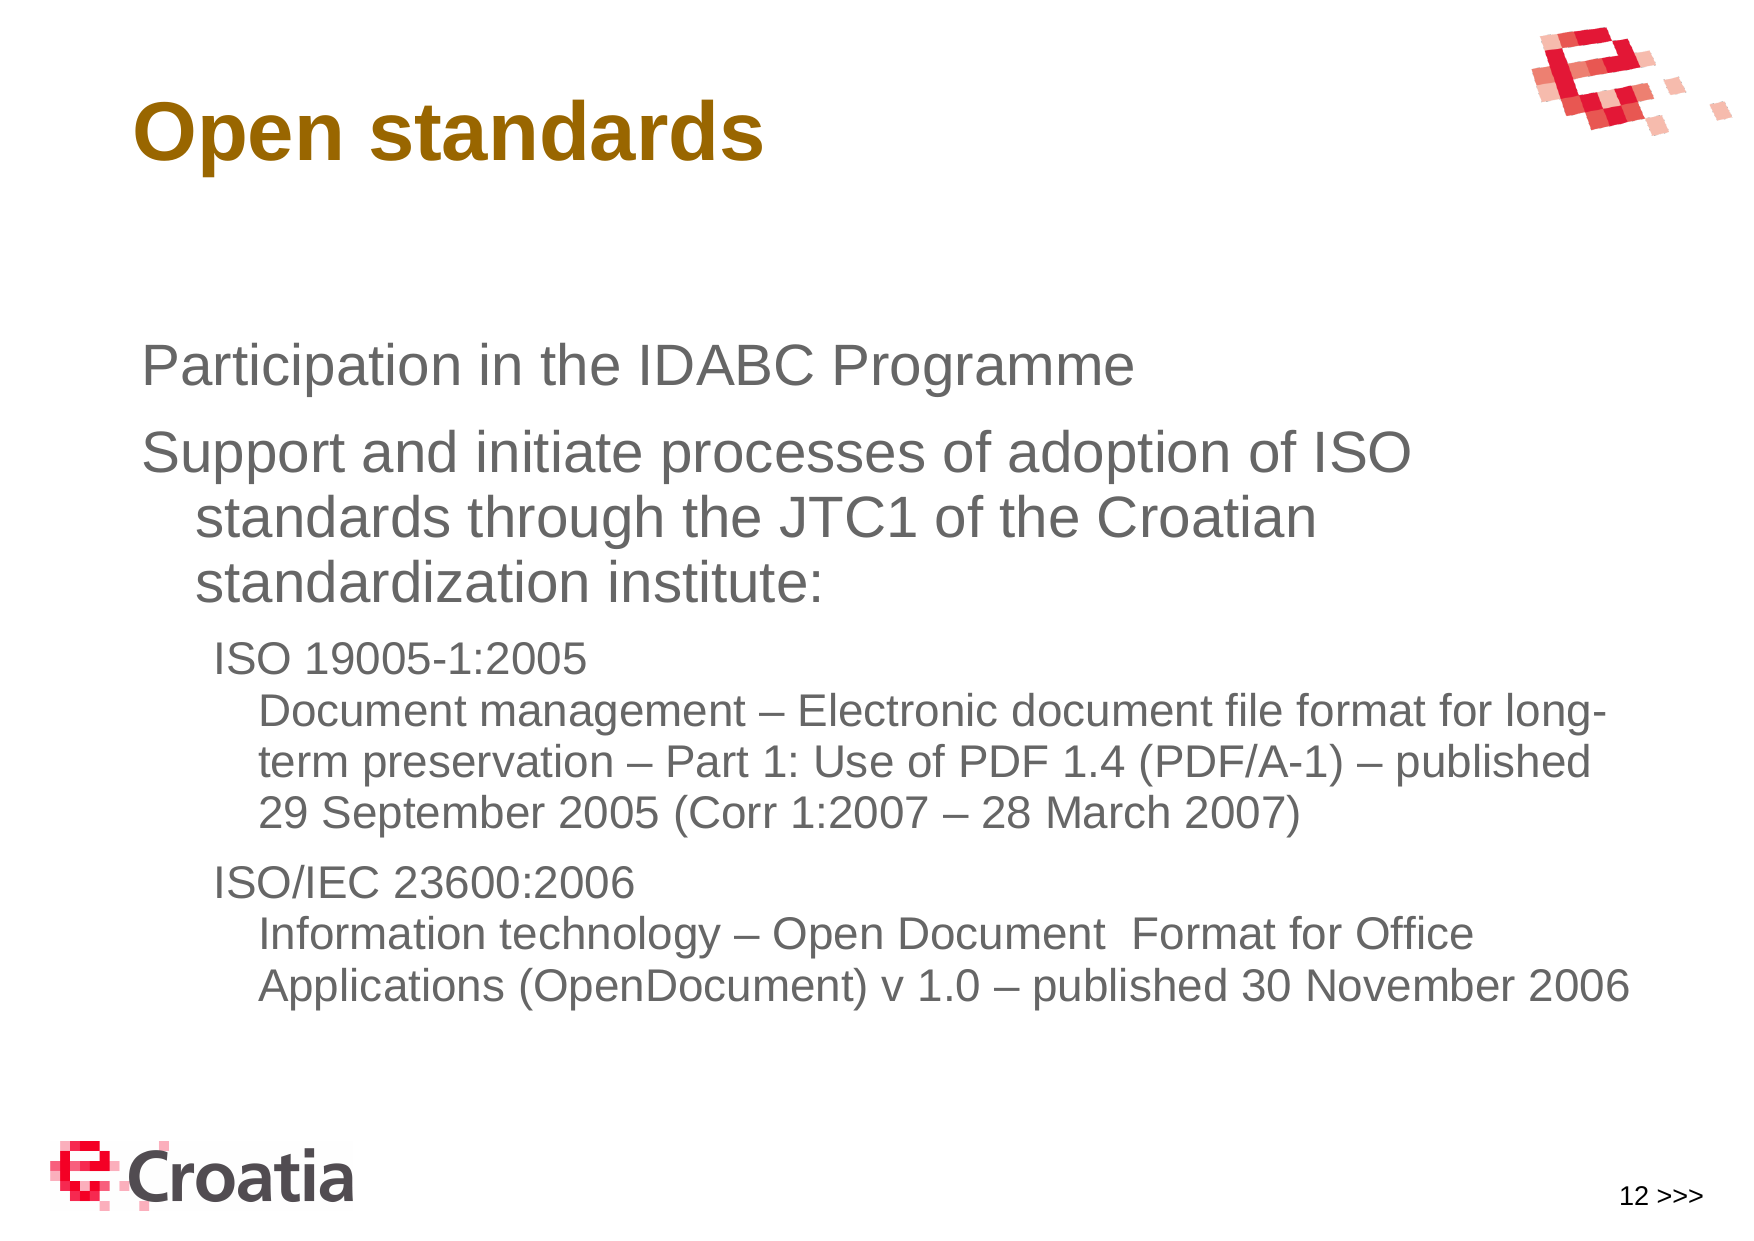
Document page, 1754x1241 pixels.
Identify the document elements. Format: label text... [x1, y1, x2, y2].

picture [1526, 23, 1736, 140]
list Participation in the IDABC Programme Support and initiate processes of adoption of ISO standards through the JTC1 of the Croatian standardization institute: ISO 19005-1:2005 Document management – Electronic document file format for long-term preservation – Part 1: Use of PDF 1.4 (PDF/A-1) – published 29 September 2005 (Corr 1:2007 – 28 March 2007) ISO/IEC 23600:2006 Information technology – Open Document Format for Office Applications (OpenDocument) v 1.0 – published 30 November 2006 [127, 325, 1652, 1100]
picture [50, 1141, 353, 1211]
title Open standards [132, 49, 1462, 215]
